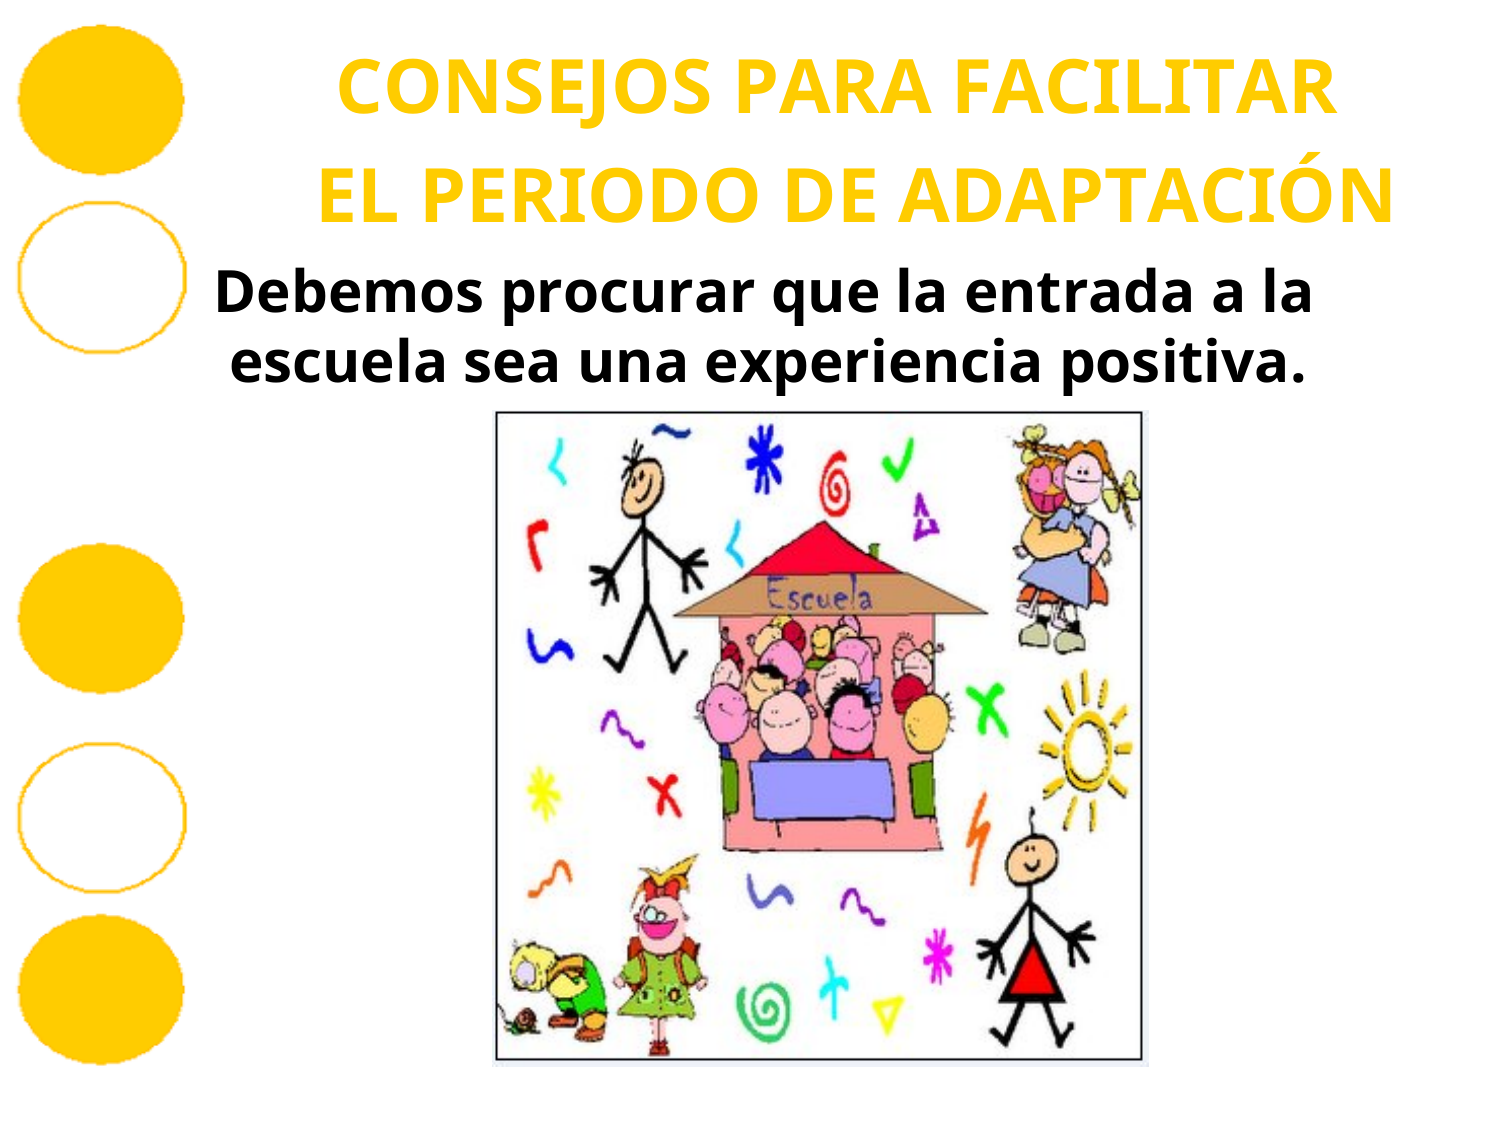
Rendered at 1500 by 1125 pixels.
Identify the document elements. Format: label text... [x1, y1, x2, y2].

text_box Debemos procurar que la entrada a la escuela sea una experiencia positiva. [199, 246, 1500, 402]
picture [492, 410, 1149, 1067]
chart [0, 0, 216, 1075]
text_box CONSEJOS PARA FACILITAR EL PERIODO DE ADAPTACIÓN [301, 30, 1500, 246]
